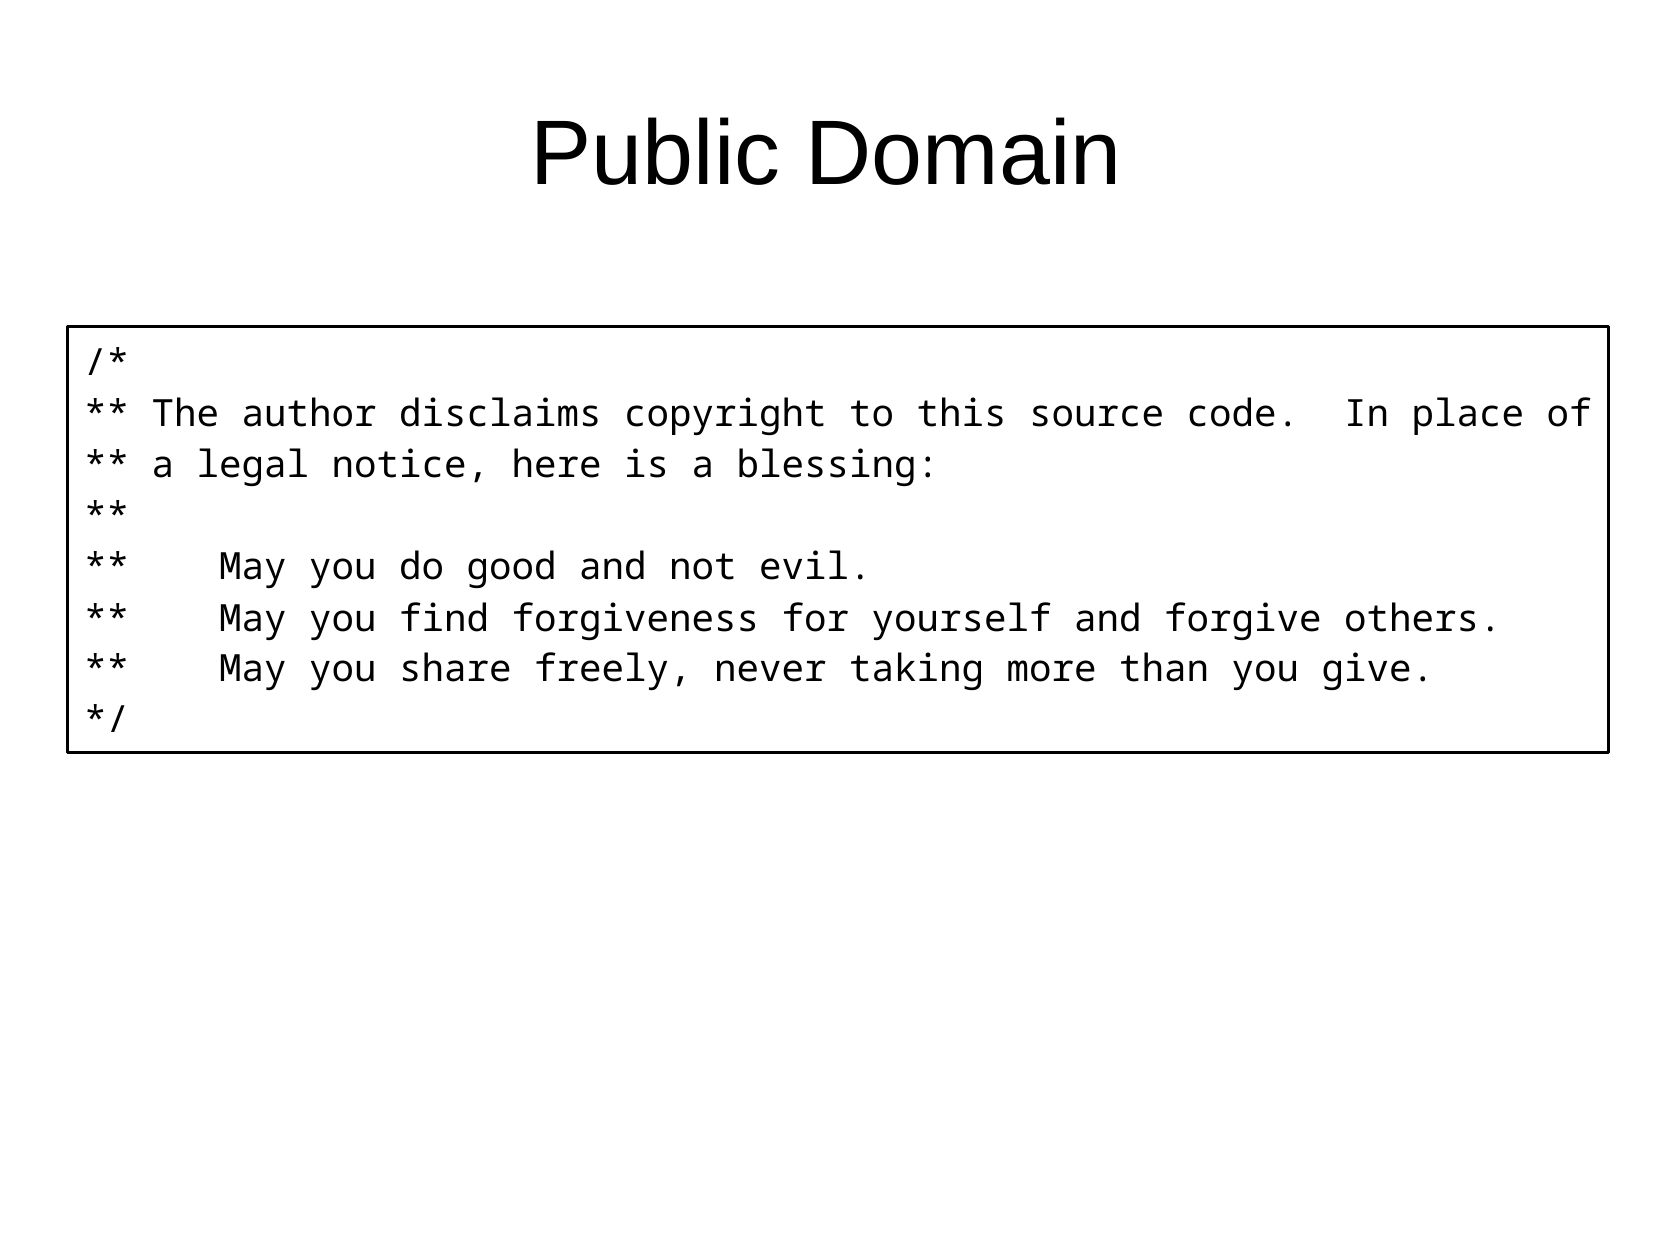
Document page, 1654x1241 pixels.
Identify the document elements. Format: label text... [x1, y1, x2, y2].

title Public Domain [82, 49, 1571, 257]
text_box /* ** The author disclaims copyright to this source code. In place of ** a legal notice, here is a blessing: ** ** May you do good and not evil. ** May you find forgiveness for yourself and forgive others. ** May you share freely, never taking more than you give. */ [67, 326, 1609, 645]
